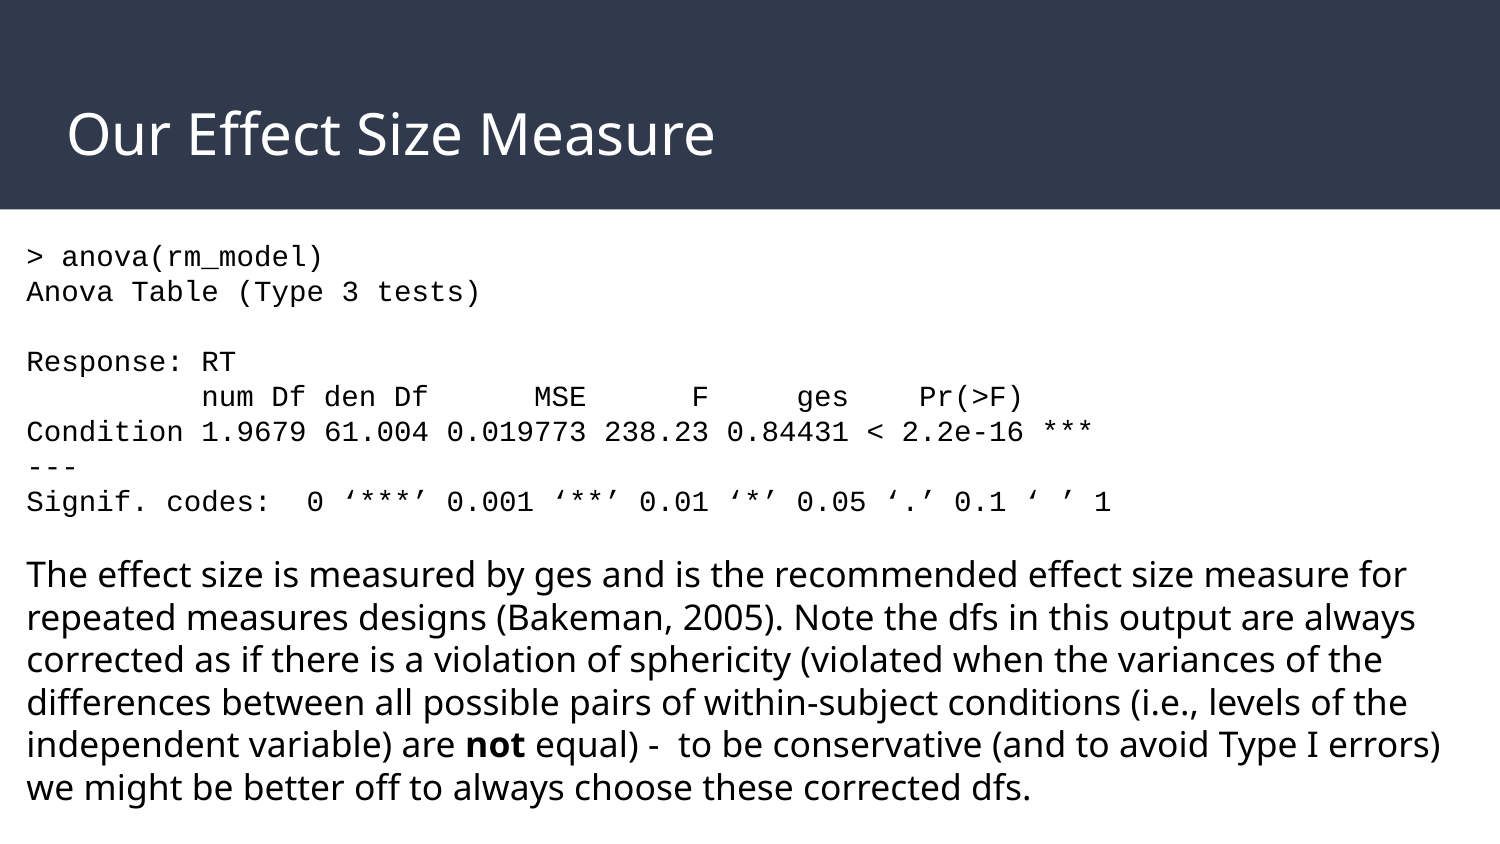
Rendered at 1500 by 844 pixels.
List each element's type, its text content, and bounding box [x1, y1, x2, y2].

text_box > anova(rm_model) Anova Table (Type 3 tests) Response: RT num Df den Df MSE F ges Pr(>F) Condition 1.9679 61.004 0.019773 238.23 0.84431 < 2.2e-16 *** --- Signif. codes: 0 ‘***’ 0.001 ‘**’ 0.01 ‘*’ 0.05 ‘.’ 0.1 ‘ ’ 1 The effect size is measured by ges and is the recommended effect size measure for repeated measures designs (Bakeman, 2005). Note the dfs in this output are always corrected as if there is a violation of sphericity (violated when the variances of the differences between all possible pairs of within-subject conditions (i.e., levels of the independent variable) are not equal) - to be conservative (and to avoid Type I errors) we might be better off to always choose these corrected dfs. [11, 222, 1488, 834]
title Our Effect Size Measure [51, 82, 1449, 185]
